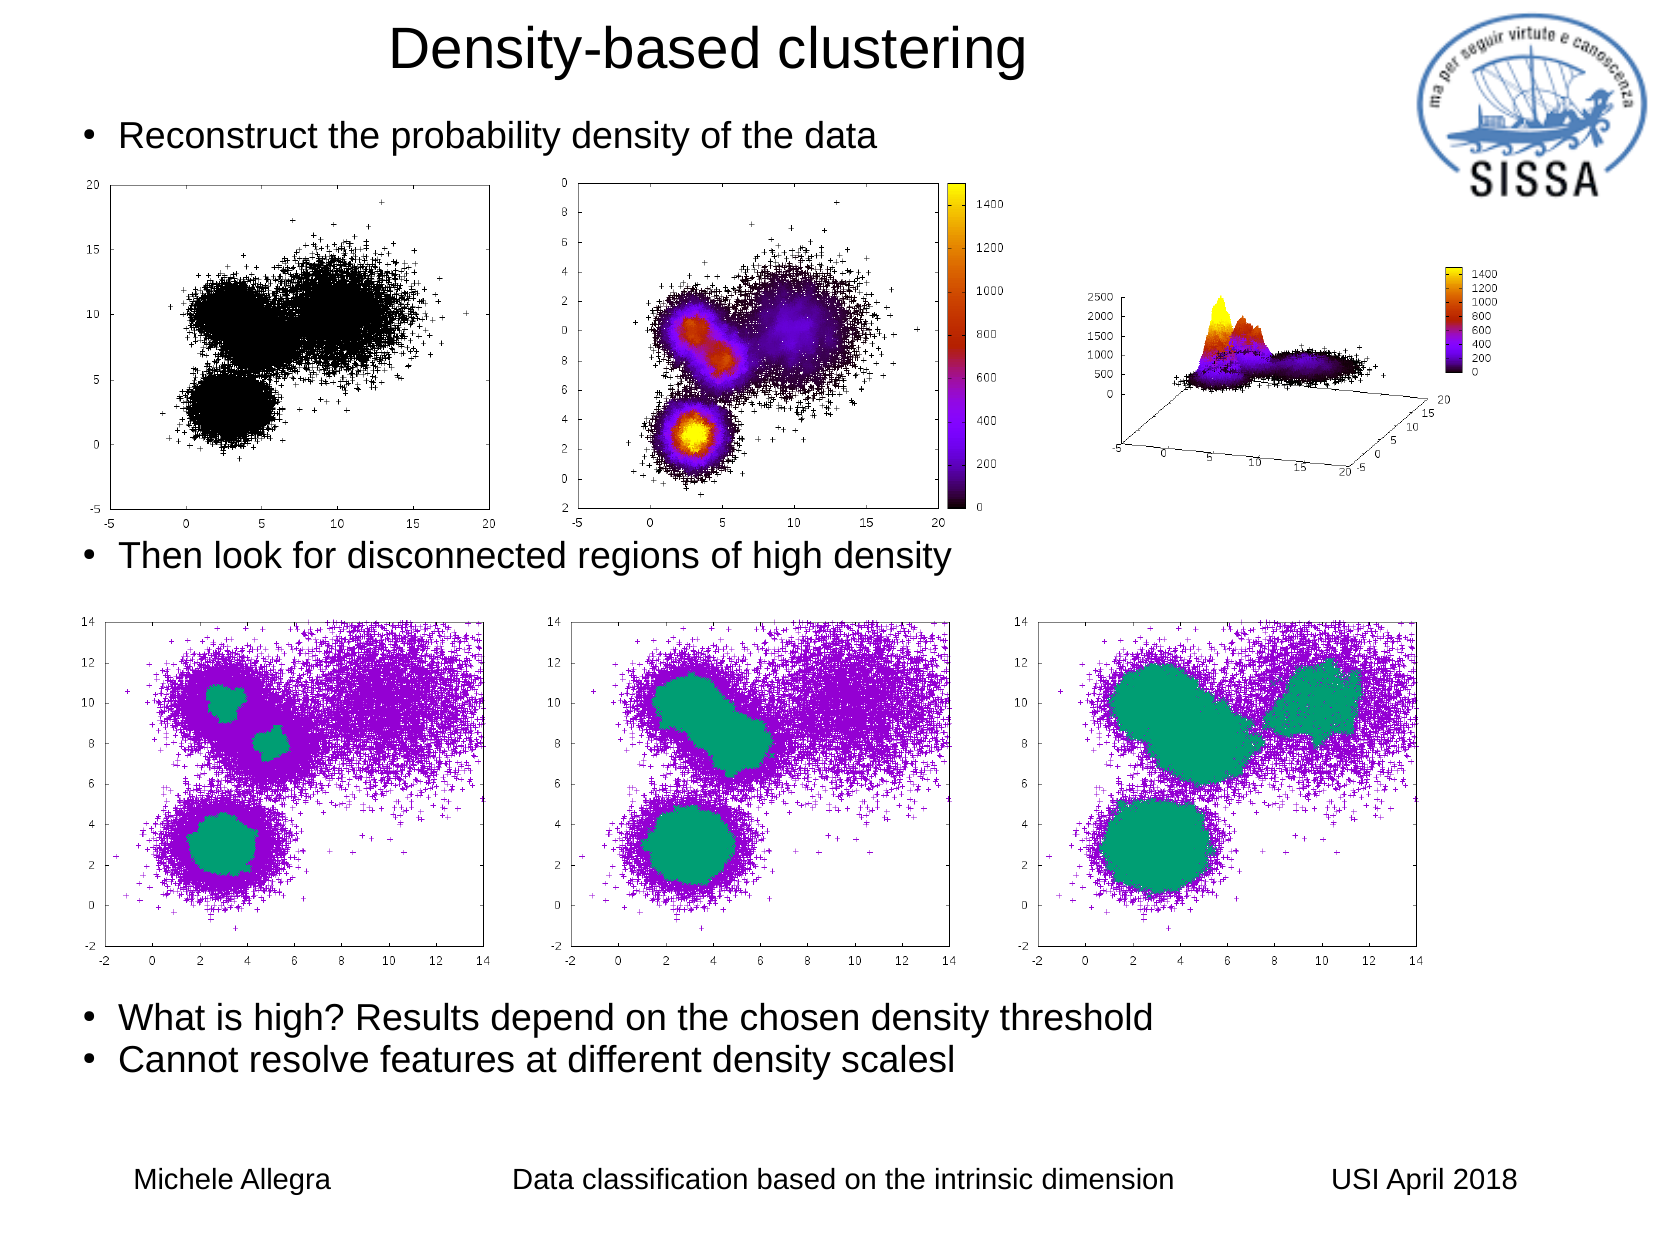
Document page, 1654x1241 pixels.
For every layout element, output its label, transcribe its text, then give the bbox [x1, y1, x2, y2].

title Michele Allegra Data classification based on the intrinsic dimension USI April 2018 [82, 1141, 1571, 1217]
subtitle Reconstruct the probability density of the data Then look for disconnected regions of high density What is high? Results depend on the chosen density threshold Cannot resolve features at different density scalesl [82, 114, 1571, 1123]
title Density-based clustering [82, 0, 1335, 100]
picture [1045, 10, 1654, 526]
picture [67, 167, 1029, 539]
picture [62, 606, 1489, 977]
